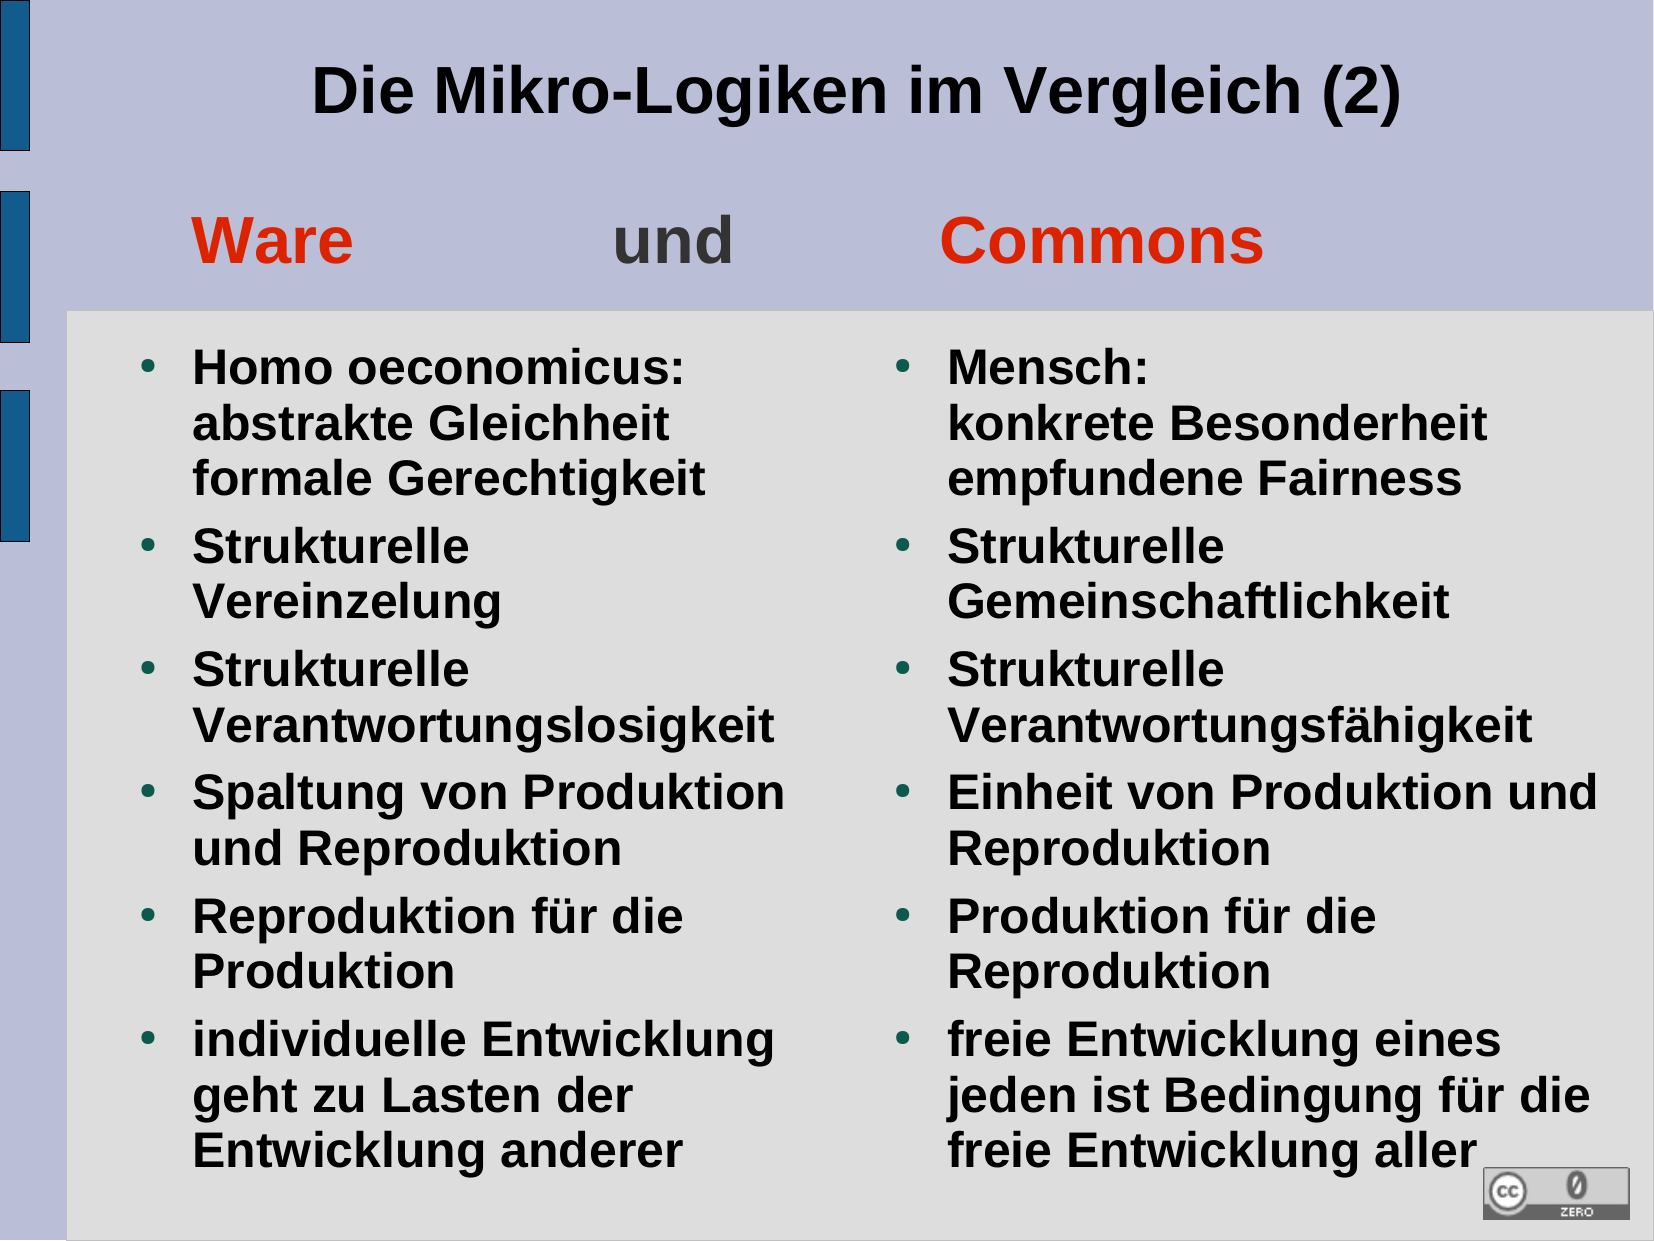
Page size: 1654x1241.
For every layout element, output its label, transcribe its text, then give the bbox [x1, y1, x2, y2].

picture [1483, 1167, 1630, 1220]
list Mensch: konkrete Besonderheit empfundene Fairness Strukturelle Gemeinschaftlichkeit Strukturelle Verantwortungsfähigkeit Einheit von Produktion und Reproduktion Produktion für die Reproduktion freie Entwicklung eines jeden ist Bedingung für die freie Entwicklung aller [876, 338, 1625, 1179]
title Die Mikro-Logiken im Vergleich (2) Ware und Commons [121, 53, 1595, 278]
list Homo oeconomicus: abstrakte Gleichheit formale Gerechtigkeit Strukturelle Vereinzelung Strukturelle Verantwortungslosigkeit Spaltung von Produktion und Reproduktion Reproduktion für die Produktion individuelle Entwicklung geht zu Lasten der Entwicklung anderer [121, 338, 841, 1179]
